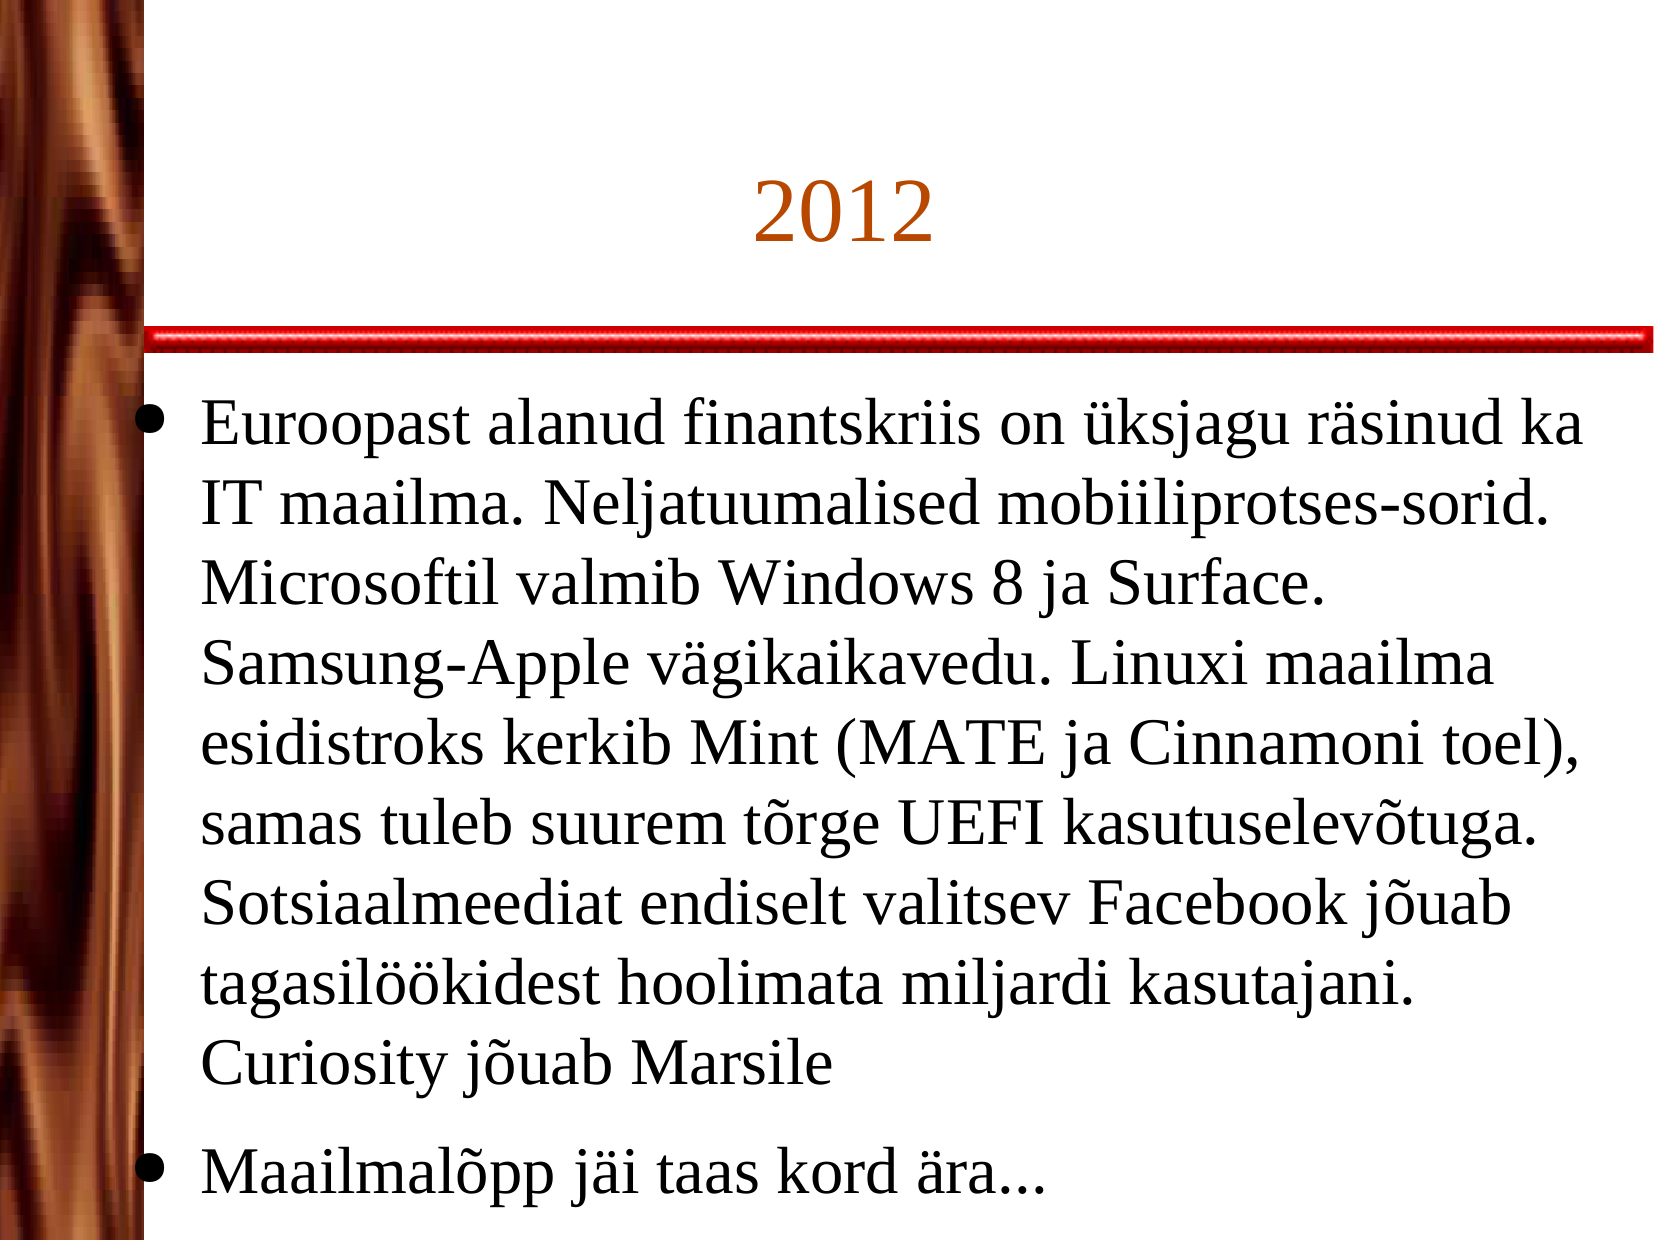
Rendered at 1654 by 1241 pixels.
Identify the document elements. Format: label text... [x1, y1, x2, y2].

title 2012 [121, 100, 1533, 312]
picture [0, 0, 1654, 1240]
list Euroopast alanud finantskriis on üksjagu räsinud ka IT maailma. Neljatuumalised mobiiliprotses-sorid. Microsoftil valmib Windows 8 ja Surface. Samsung-Apple vägikaikavedu. Linuxi maailma esidistroks kerkib Mint (MATE ja Cinnamoni toel), samas tuleb suurem tõrge UEFI kasutuselevõtuga. Sotsiaalmeediat endiselt valitsev Facebook jõuab tagasilöökidest hoolimata miljardi kasutajani. Curiosity jõuab Marsile Maailmalõpp jäi taas kord ära... [118, 379, 1595, 1123]
